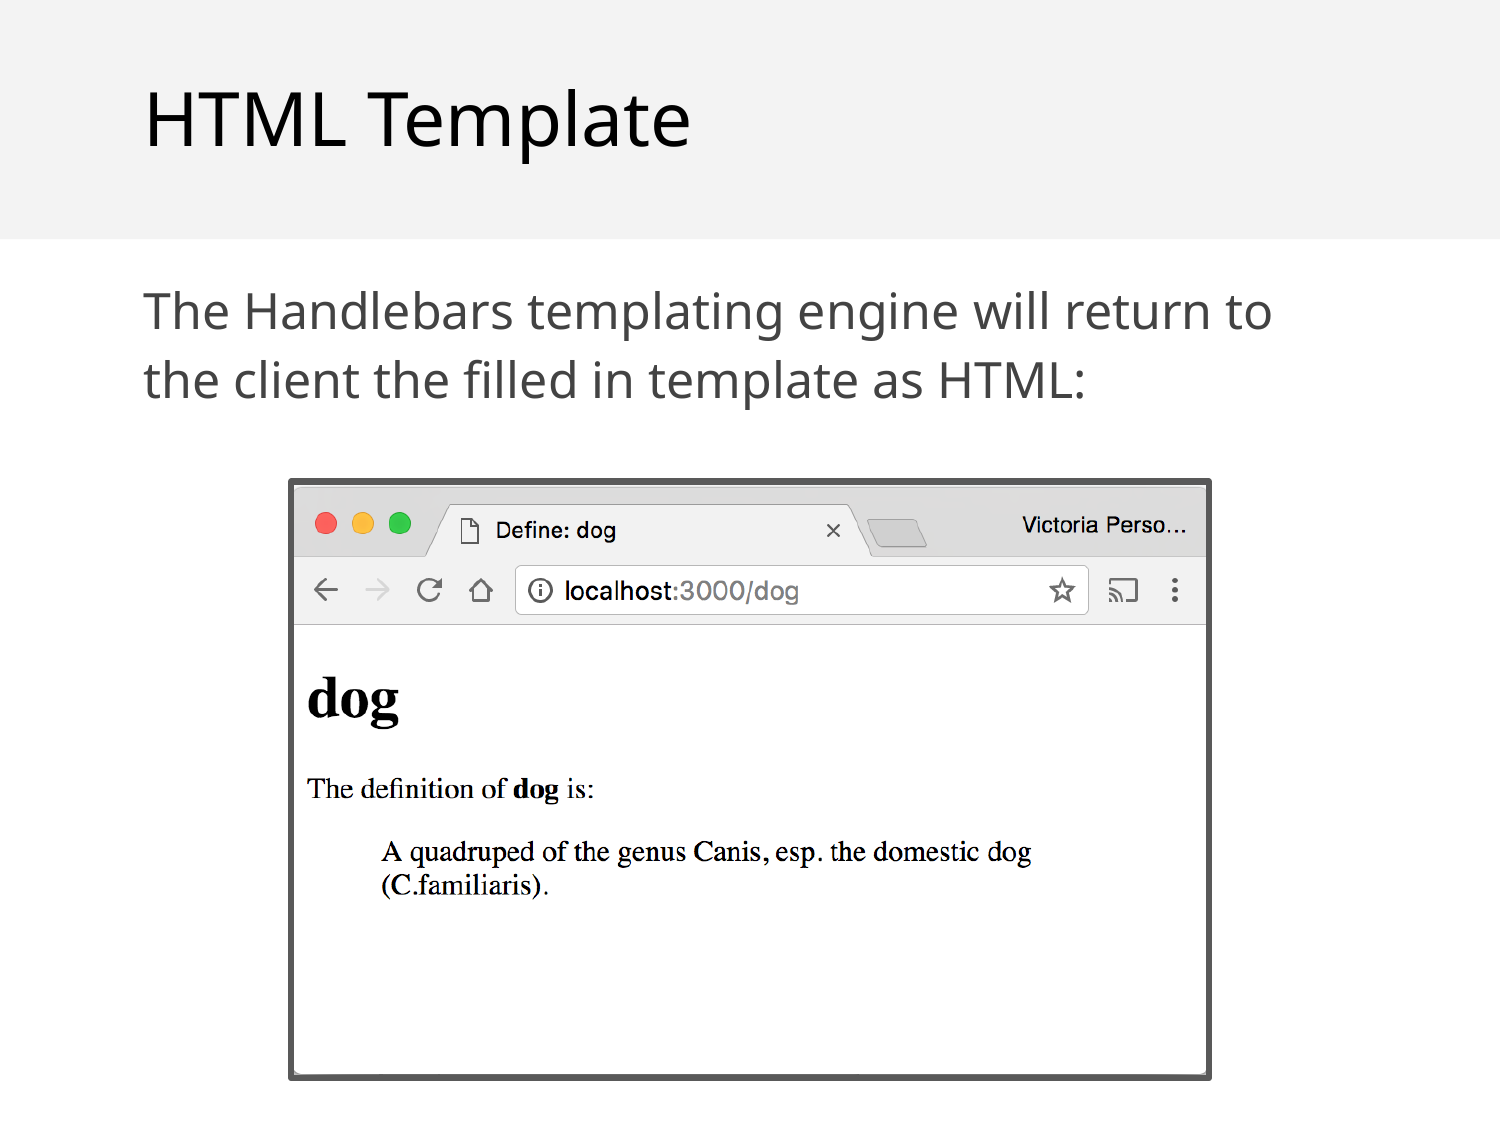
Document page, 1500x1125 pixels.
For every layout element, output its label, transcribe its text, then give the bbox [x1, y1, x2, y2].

picture [294, 484, 1206, 1075]
title HTML Template [128, 56, 1372, 183]
list The Handlebars templating engine will return to the client the filled in template as HTML: [128, 255, 1372, 485]
